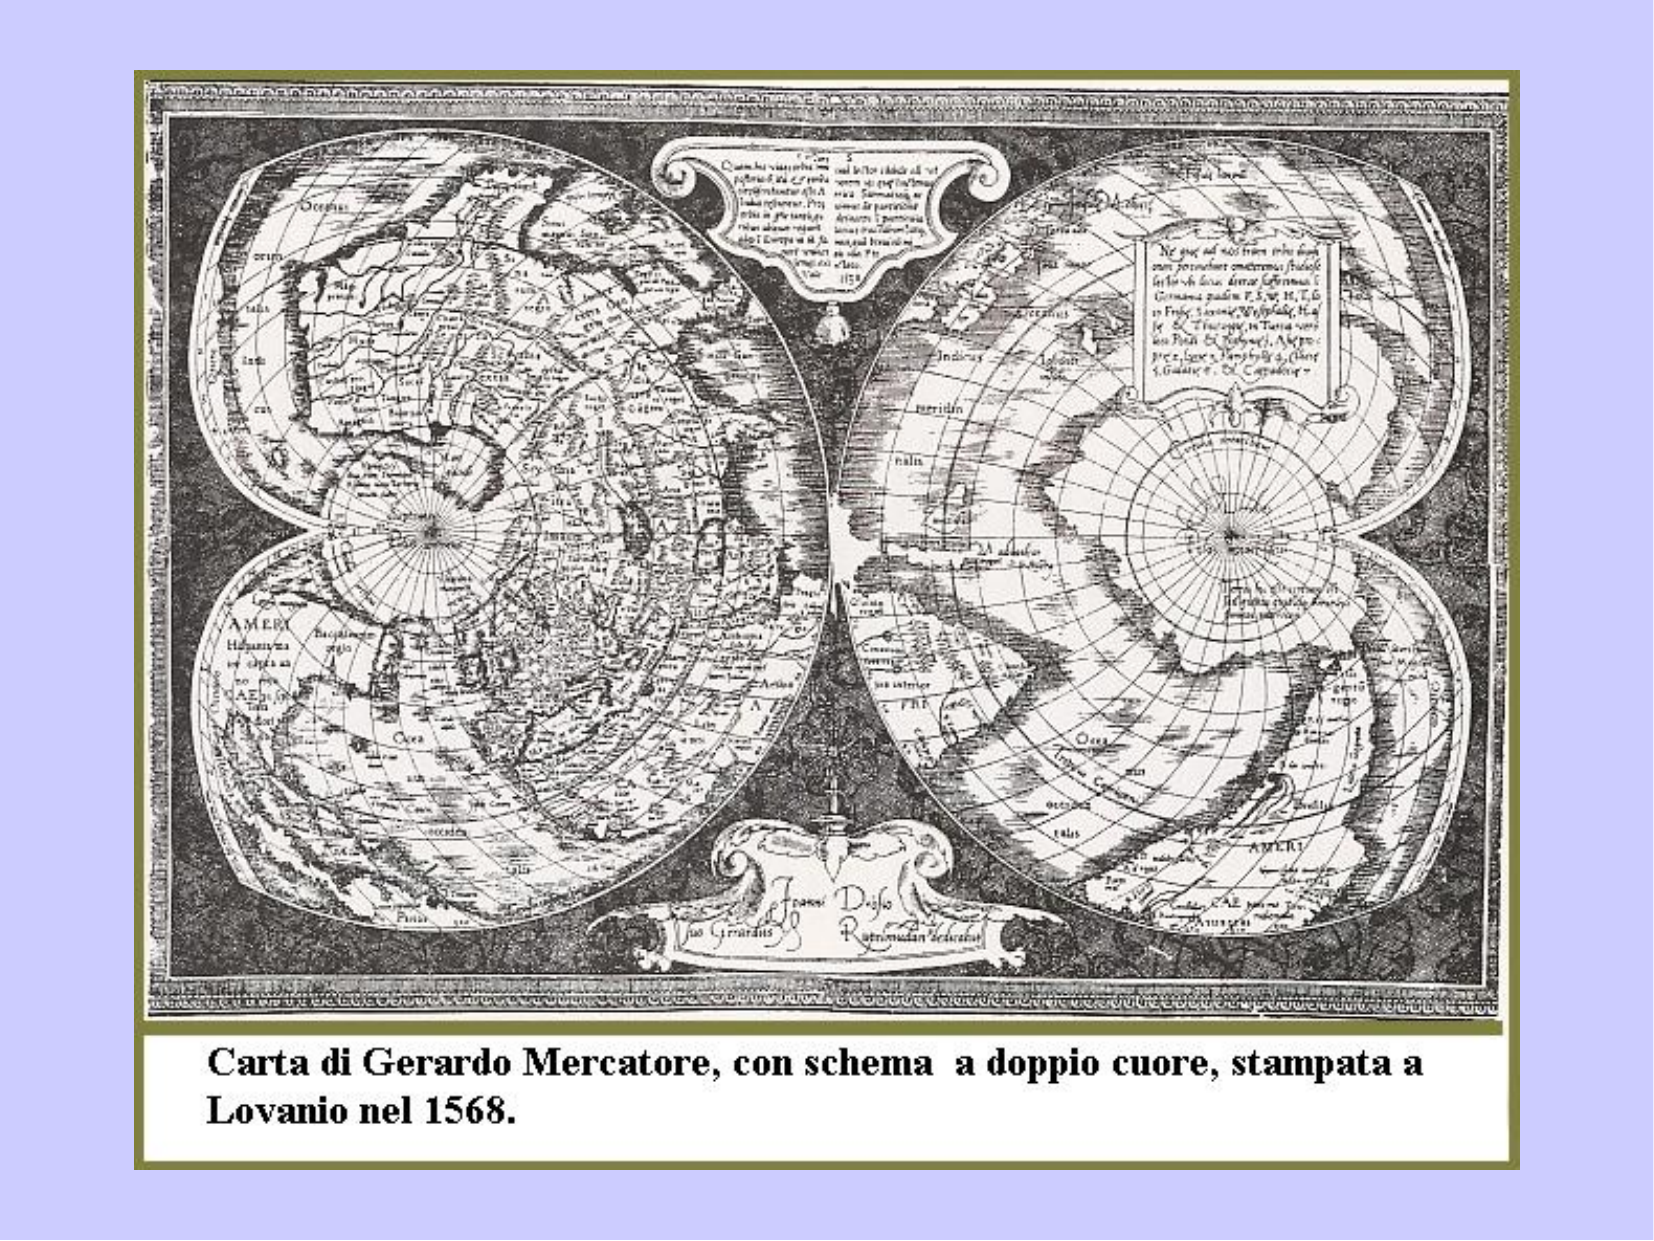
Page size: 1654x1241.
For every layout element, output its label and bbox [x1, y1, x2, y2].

picture [134, 70, 1520, 1170]
